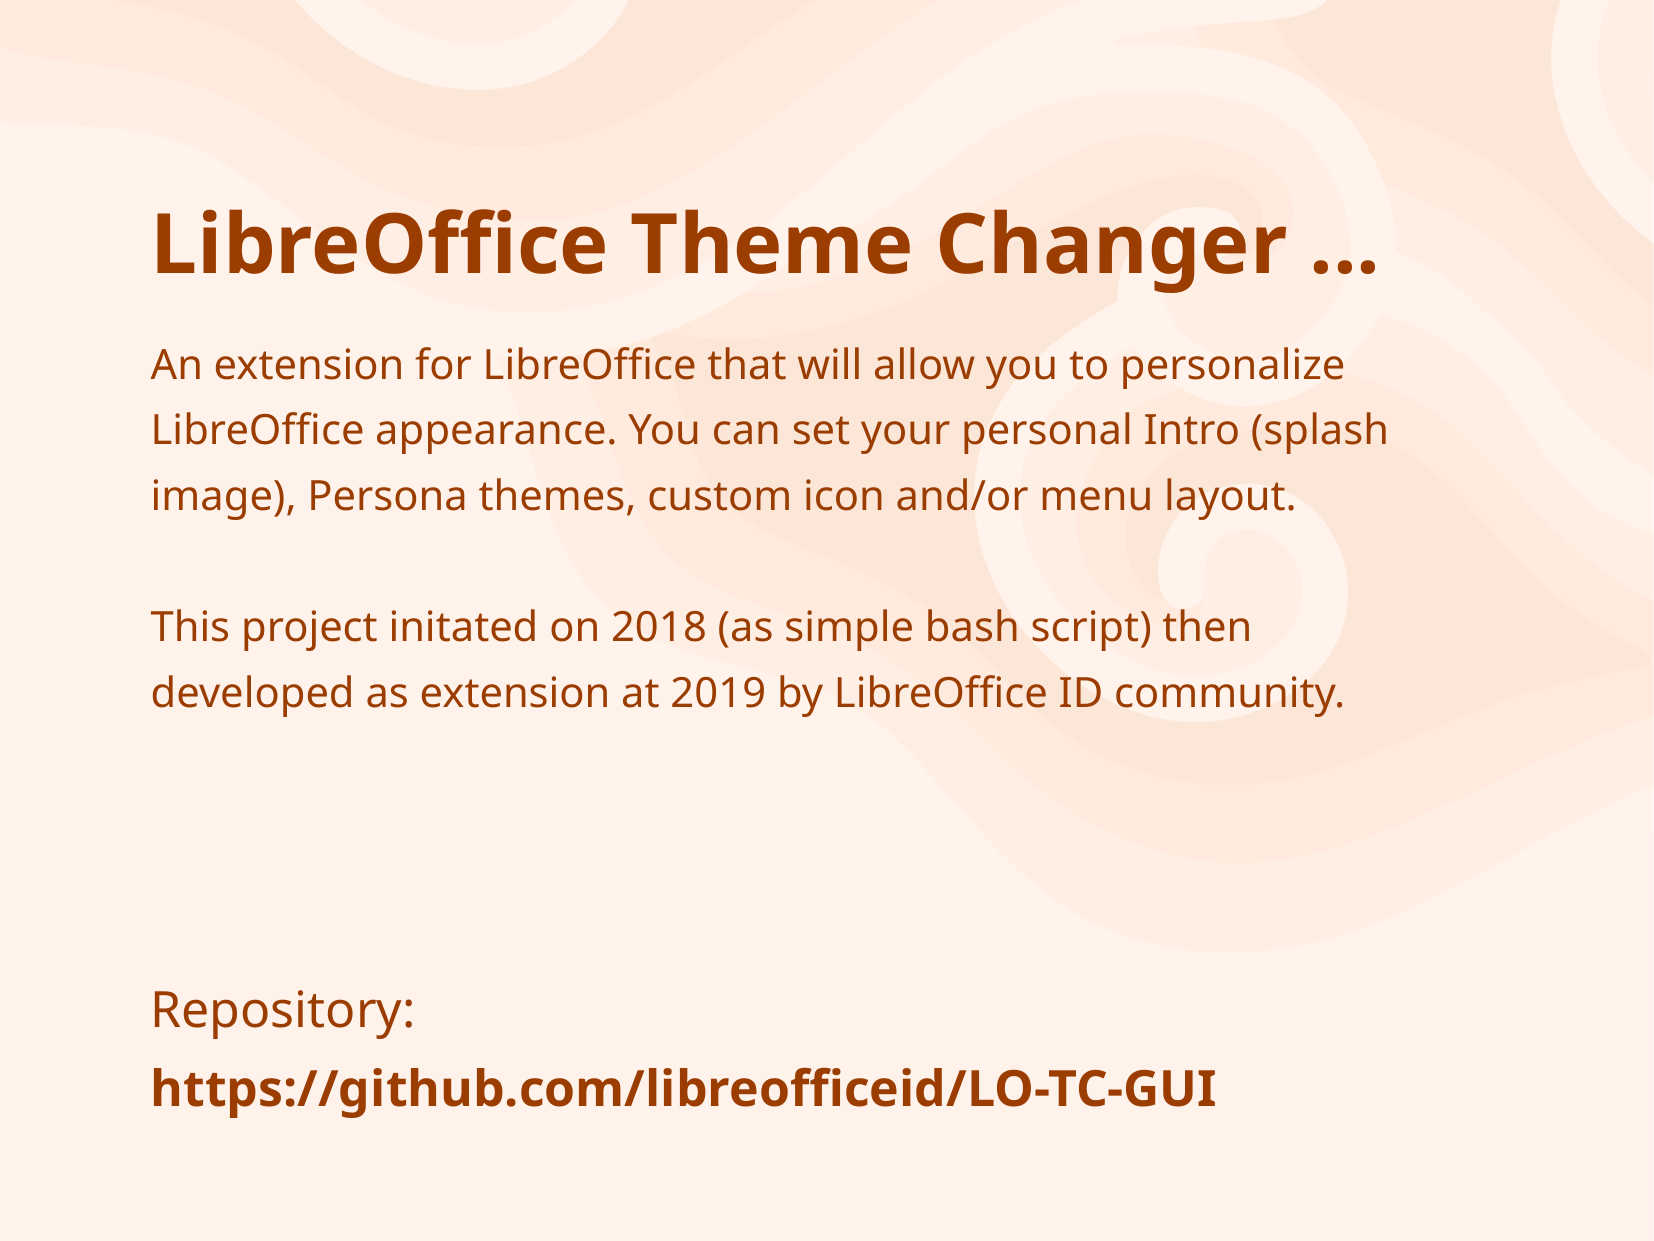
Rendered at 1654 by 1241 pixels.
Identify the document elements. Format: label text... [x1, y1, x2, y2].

text_box LibreOffice Theme Changer ... [135, 177, 1471, 296]
text_box An extension for LibreOffice that will allow you to personalize LibreOffice appearance. You can set your personal Intro (splash image), Persona themes, custom icon and/or menu layout. This project initated on 2018 (as simple bash script) then developed as extension at 2019 by LibreOffice ID community. [135, 318, 1465, 898]
picture [0, 0, 1654, 1241]
text_box Repository: https://github.com/libreofficeid/LO-TC-GUI [135, 956, 1465, 1158]
